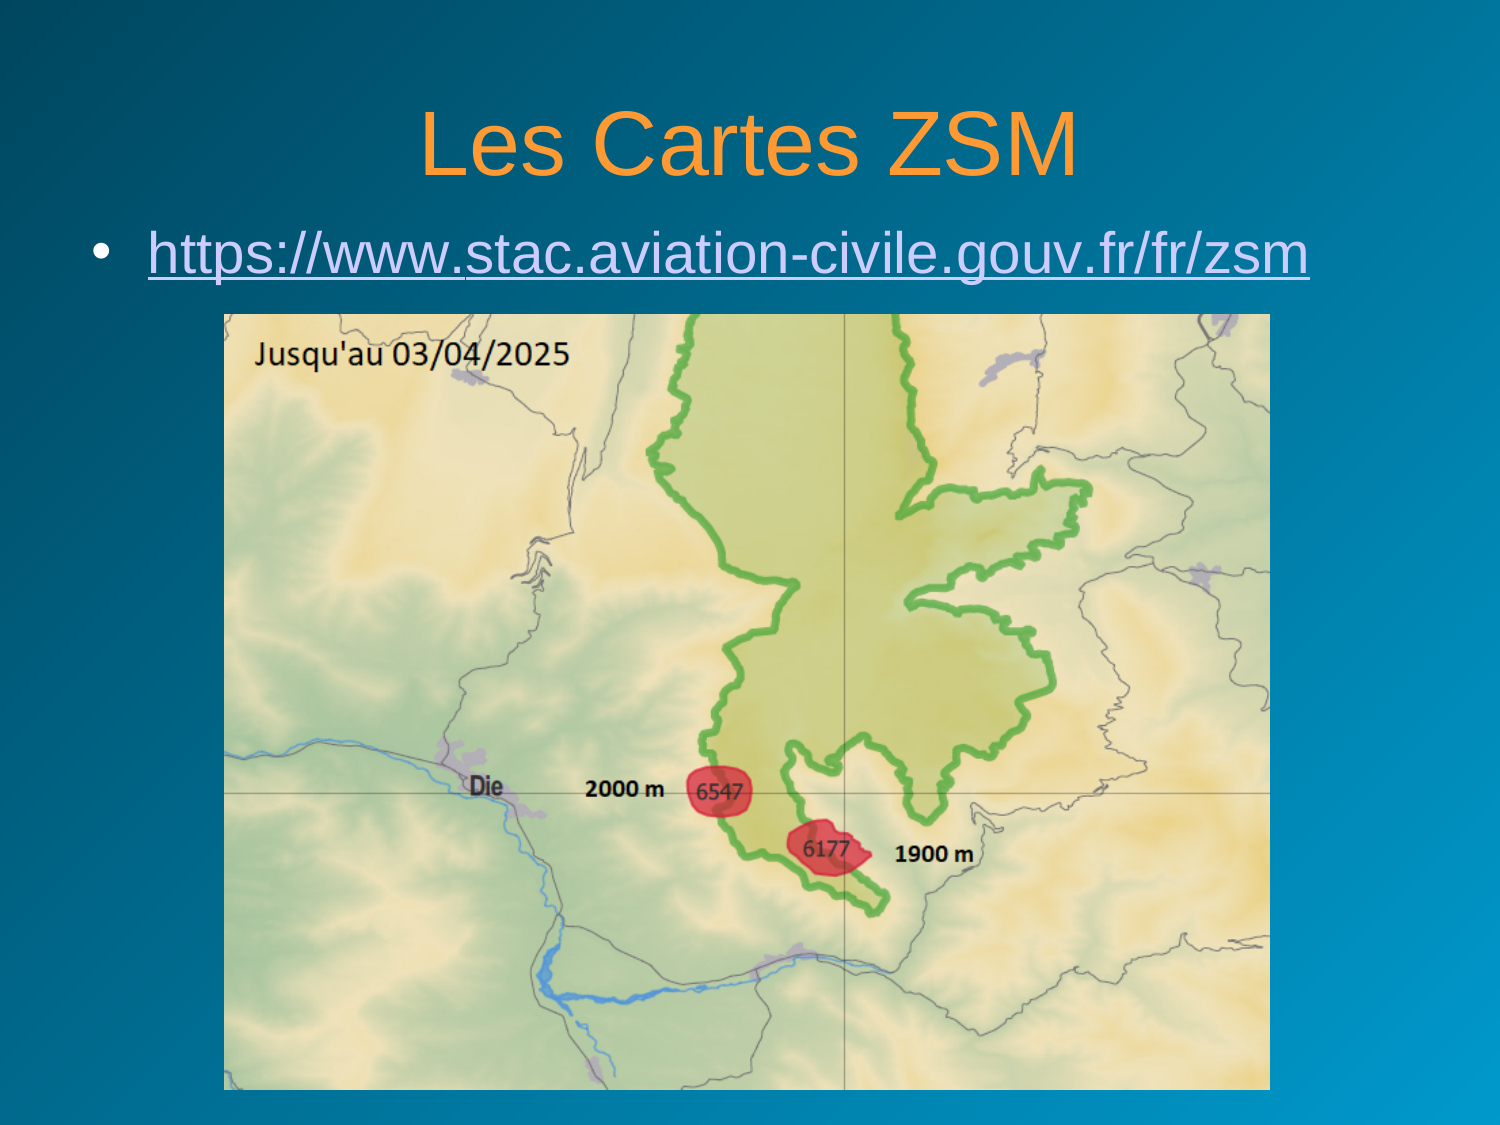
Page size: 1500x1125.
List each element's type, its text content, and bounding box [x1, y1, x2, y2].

picture [225, 315, 1269, 1089]
list https://www.stac.aviation-civile.gouv.fr/fr/zsm [76, 208, 1425, 315]
title Les Cartes ZSM [75, 45, 1426, 233]
